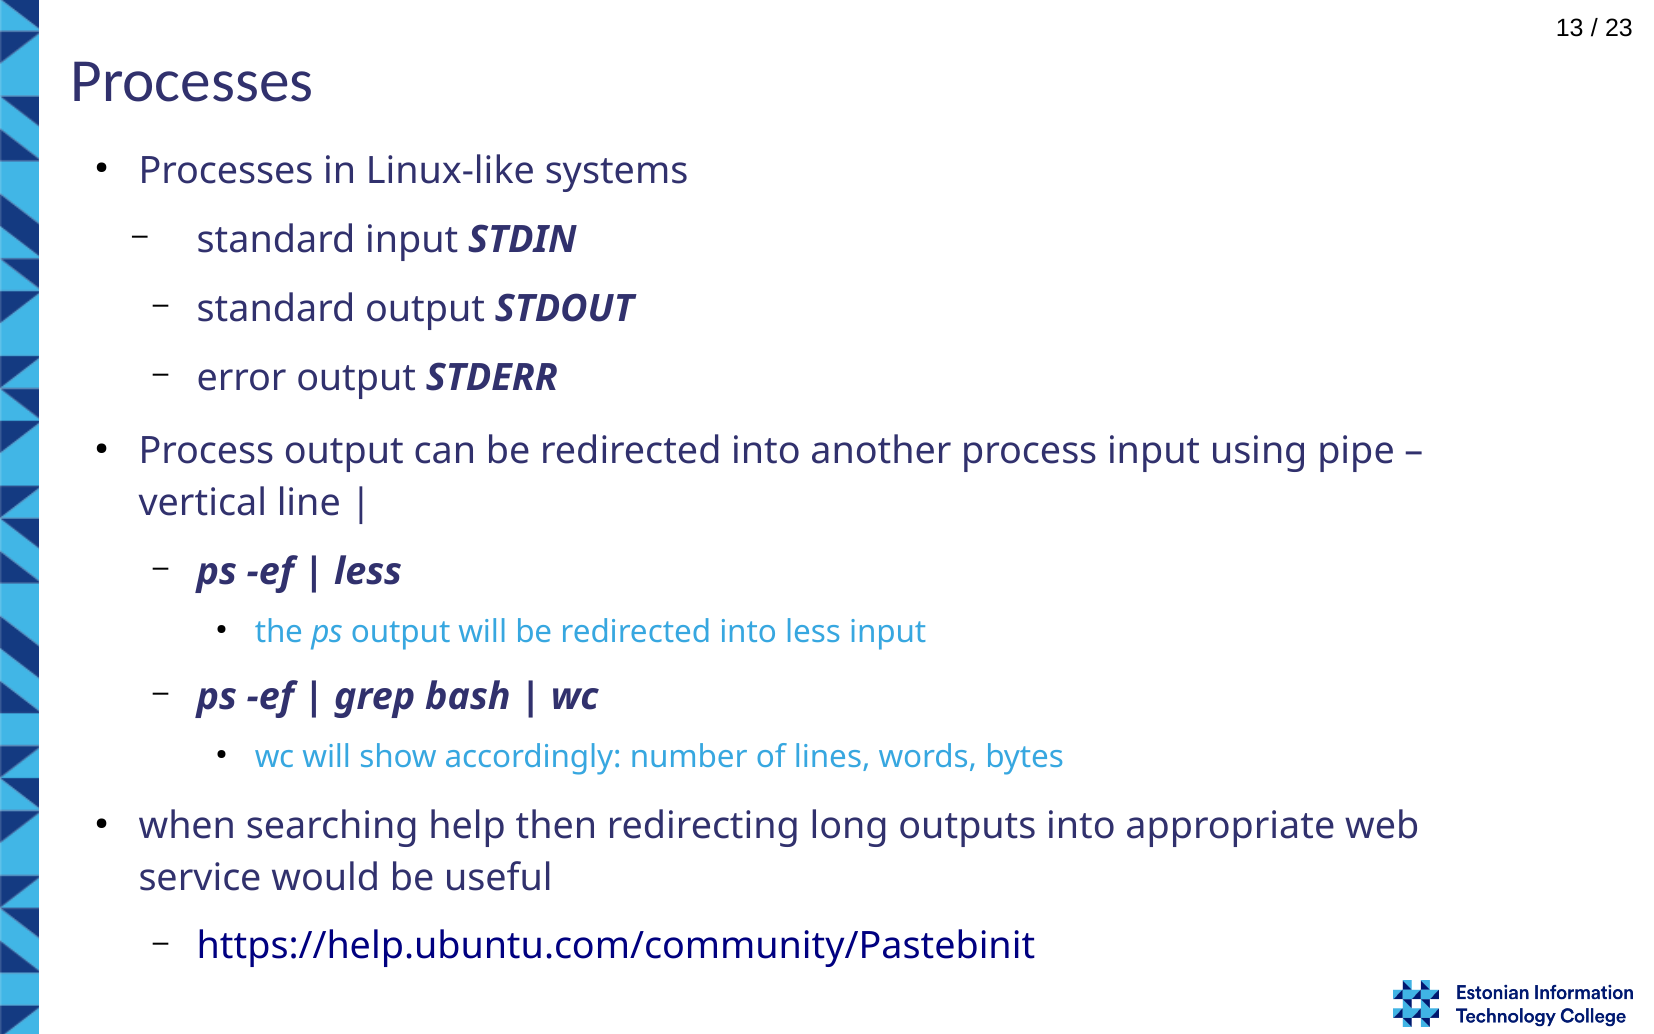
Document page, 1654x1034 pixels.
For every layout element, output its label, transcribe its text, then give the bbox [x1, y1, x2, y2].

list Processes in Linux-like systems standard input STDIN standard output STDOUT error output STDERR Process output can be redirected into another process input using pipe – vertical line | ps -ef | less the ps output will be redirected into less input ps -ef | grep bash | wc wc will show accordingly: number of lines, words, bytes when searching help then redirecting long outputs into appropriate web service would be useful https://help.ubuntu.com/community/Pastebinit [80, 143, 1536, 975]
picture [1393, 980, 1633, 1027]
title Processes [70, 41, 1630, 130]
